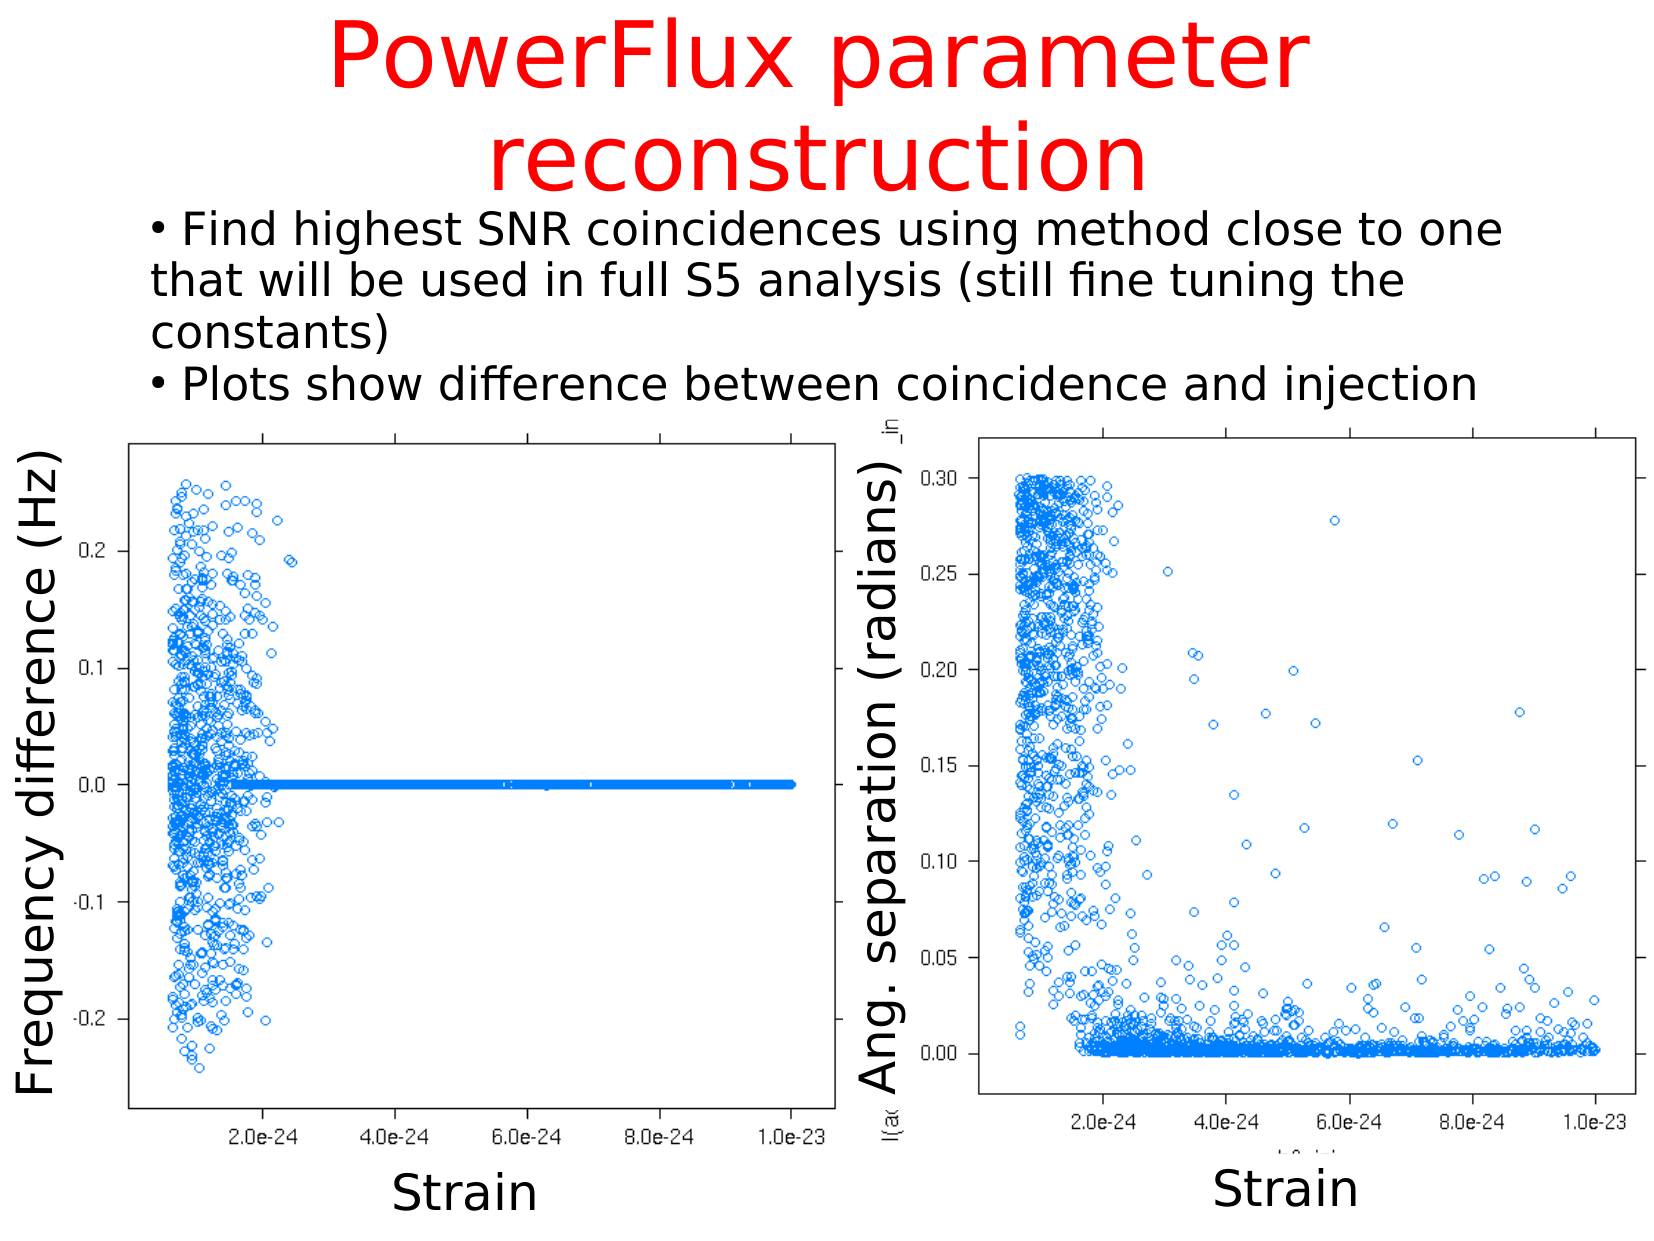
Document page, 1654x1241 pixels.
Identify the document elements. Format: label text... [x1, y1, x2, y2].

title PowerFlux parameter reconstruction [74, 2, 1563, 214]
text_box Find highest SNR coincidences using method close to one that will be used in full S5 analysis (still fine tuning the constants) Plots show difference between coincidence and injection [135, 196, 1594, 420]
picture [9, 374, 1654, 1217]
text_box Frequency difference (Hz) [0, 397, 77, 1114]
text_box Strain [376, 1158, 645, 1232]
text_box Ang. separation (radians) [842, 443, 917, 1110]
text_box Strain [1197, 1153, 1466, 1227]
